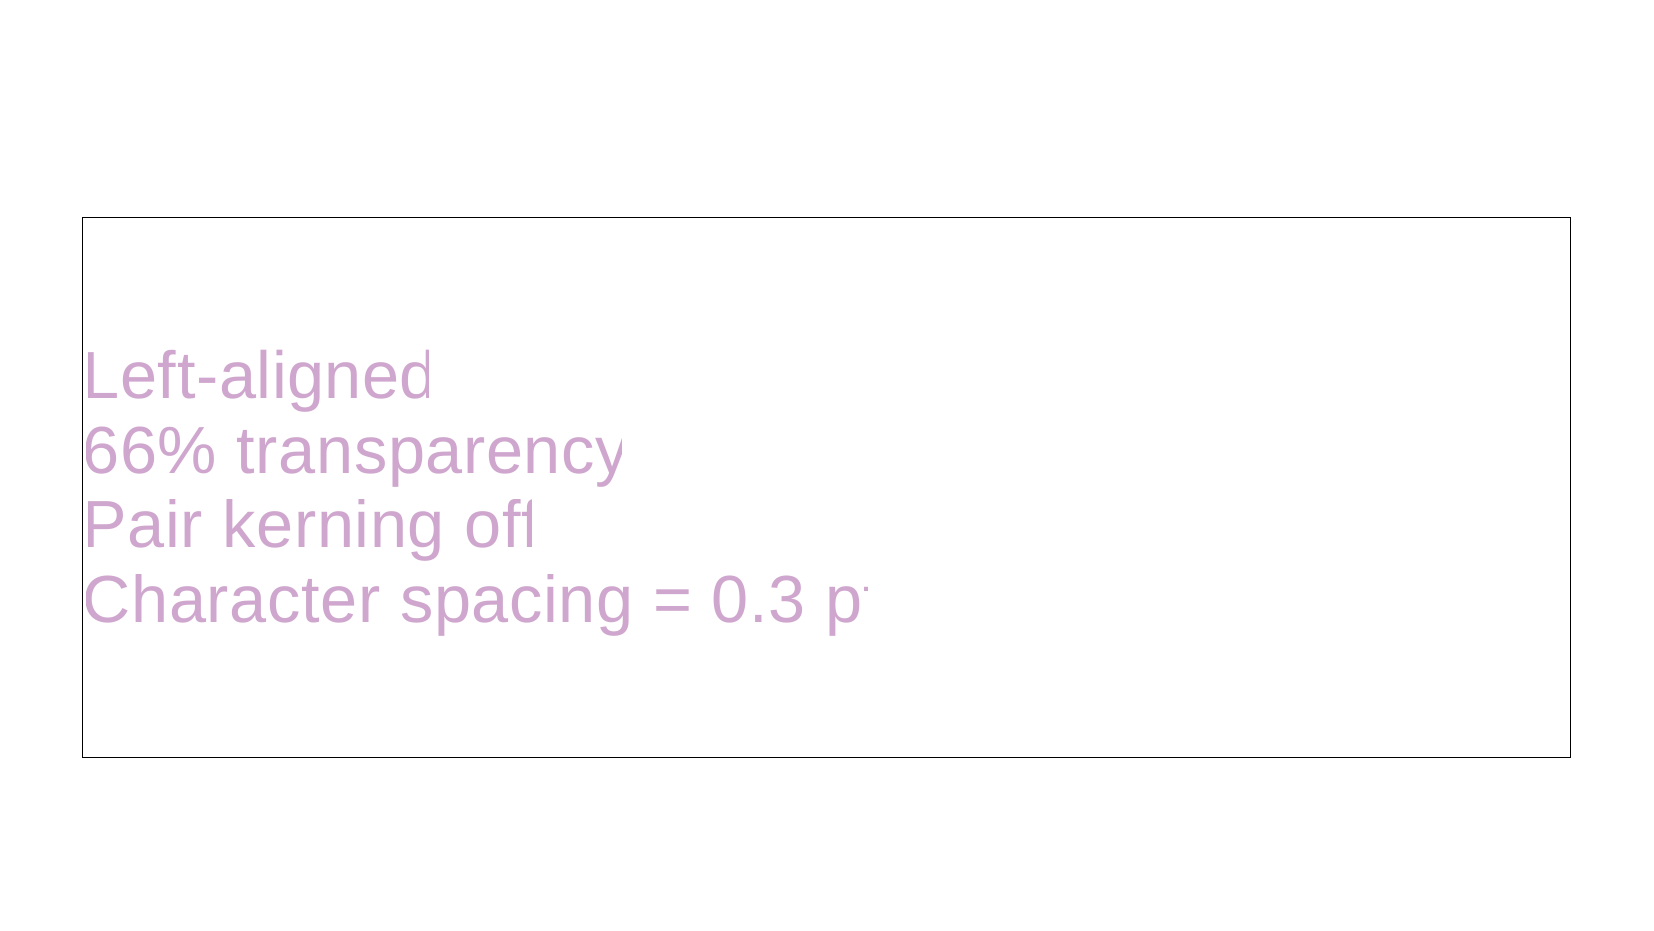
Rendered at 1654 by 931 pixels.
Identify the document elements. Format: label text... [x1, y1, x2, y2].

subtitle Left-aligned 66% transparency Pair kerning off Character spacing = 0.3 pt [82, 217, 1571, 758]
